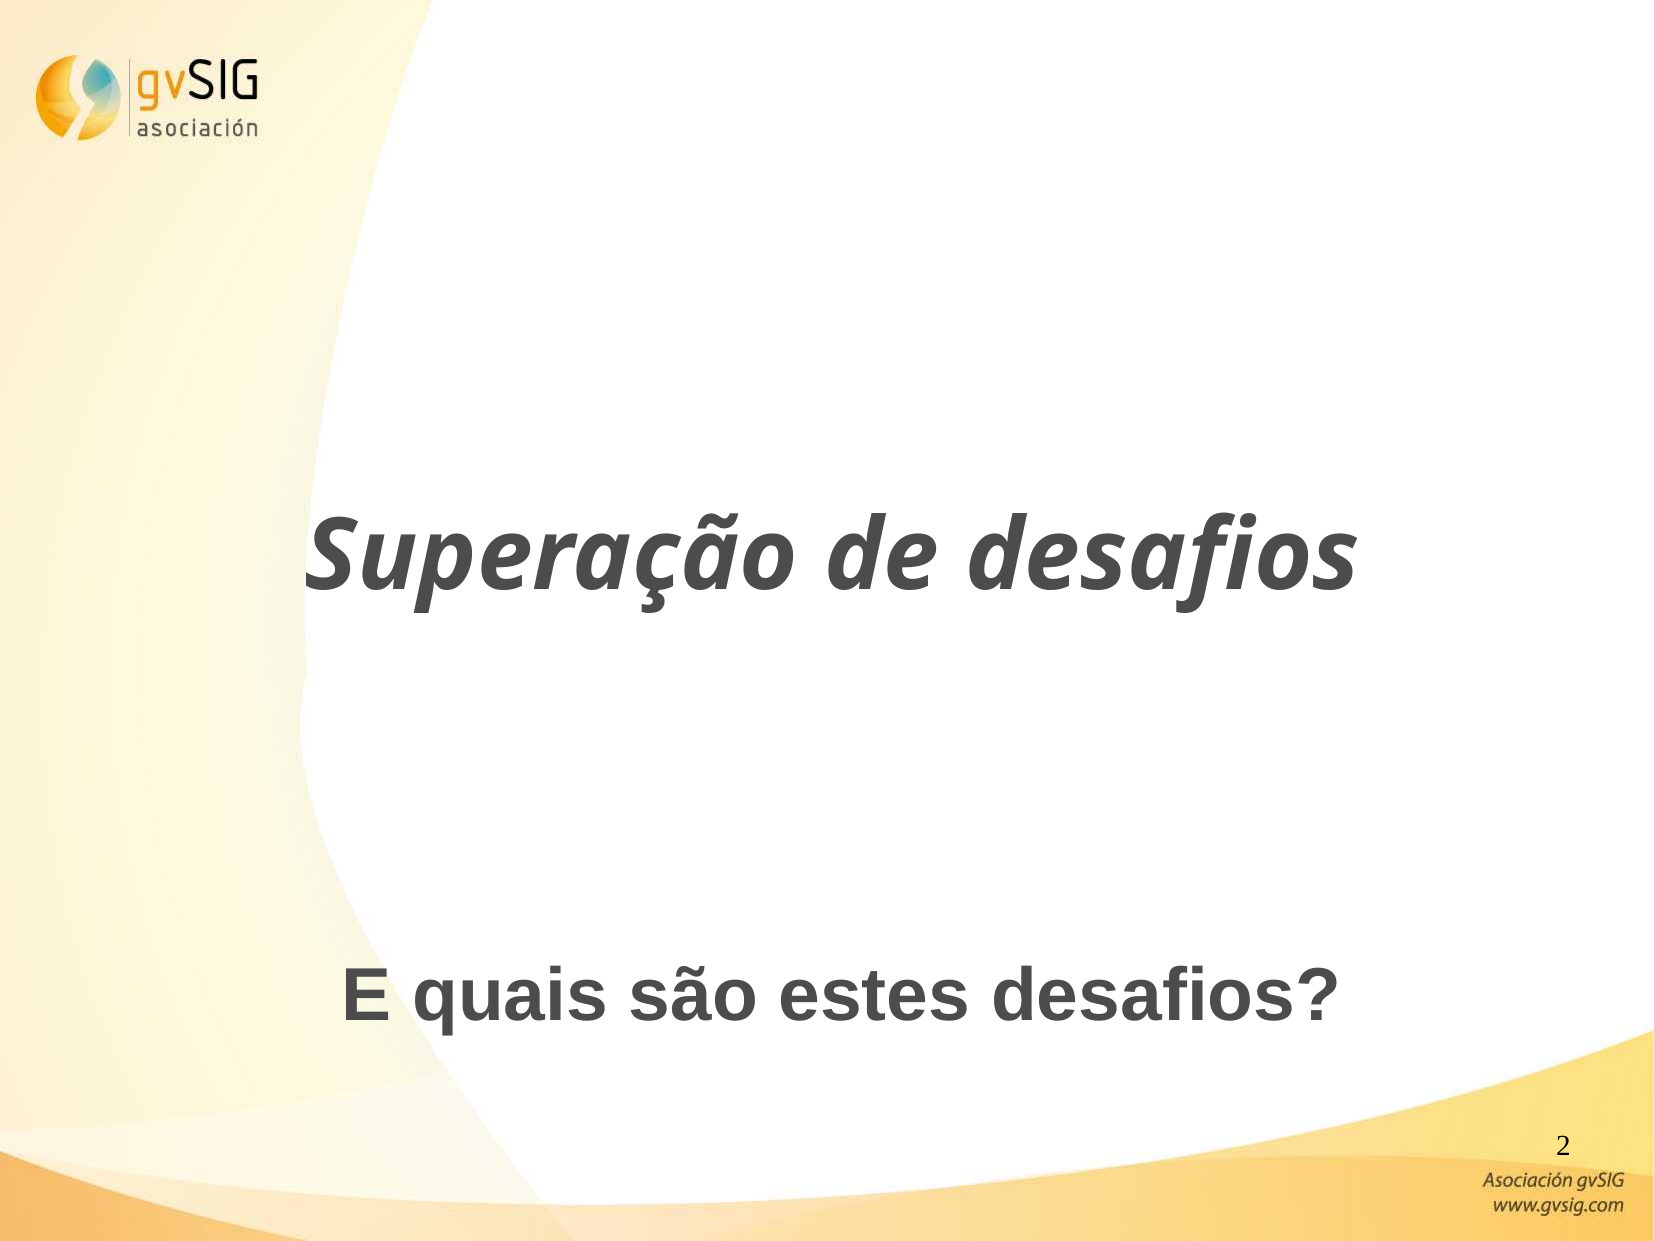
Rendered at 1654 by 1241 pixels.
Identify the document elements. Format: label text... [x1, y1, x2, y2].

text_box E quais são estes desafios? [147, 944, 1536, 1044]
picture [0, 0, 1654, 1241]
title Superação de desafios [242, 434, 1424, 668]
